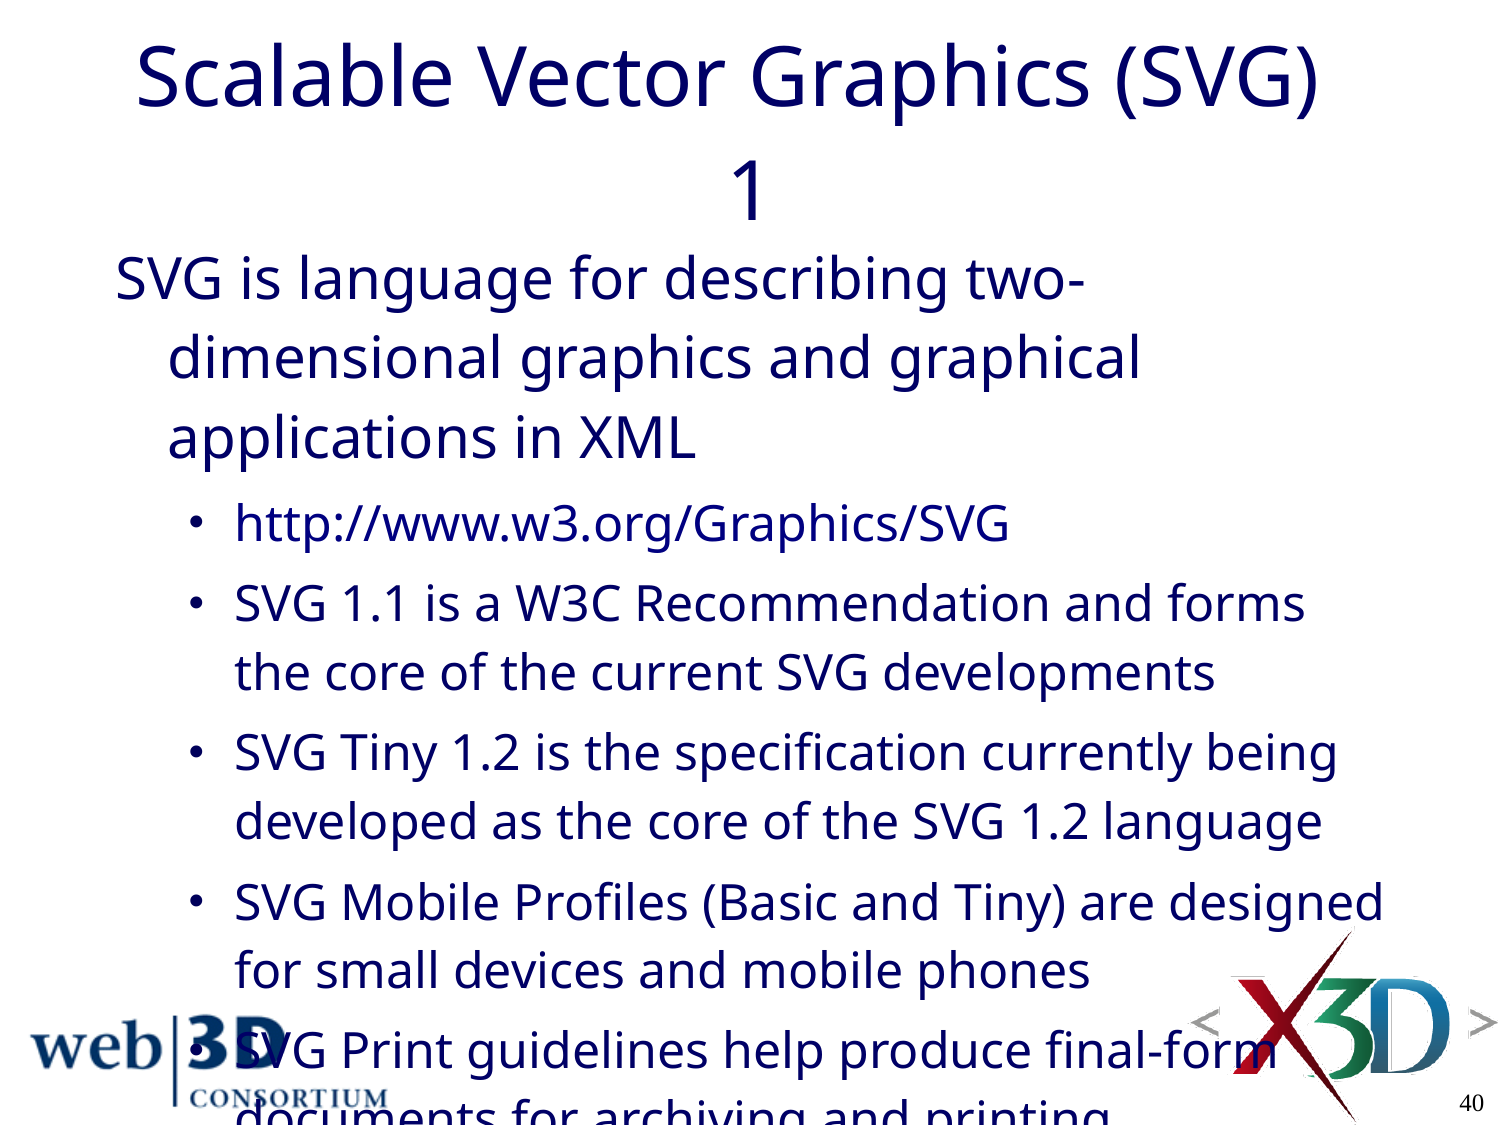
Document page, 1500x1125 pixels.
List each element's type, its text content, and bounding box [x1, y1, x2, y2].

picture [1187, 926, 1500, 1125]
title Scalable Vector Graphics (SVG) 1 [112, 44, 1388, 218]
picture [273, 1113, 287, 1118]
picture [376, 1113, 388, 1118]
picture [242, 1113, 255, 1118]
picture [405, 1113, 413, 1118]
list SVG is language for describing two-dimensional graphics and graphical applications in XML http://www.w3.org/Graphics/SVG SVG 1.1 is a W3C Recommendation and forms the core of the current SVG developments SVG Tiny 1.2 is the specification currently being developed as the core of the SVG 1.2 language SVG Mobile Profiles (Basic and Tiny) are designed for small devices and mobile phones SVG Print guidelines help produce final-form documents for archiving and printing [112, 237, 1388, 986]
picture [1188, 1044, 1204, 1065]
picture [12, 998, 413, 1118]
picture [359, 1113, 371, 1118]
